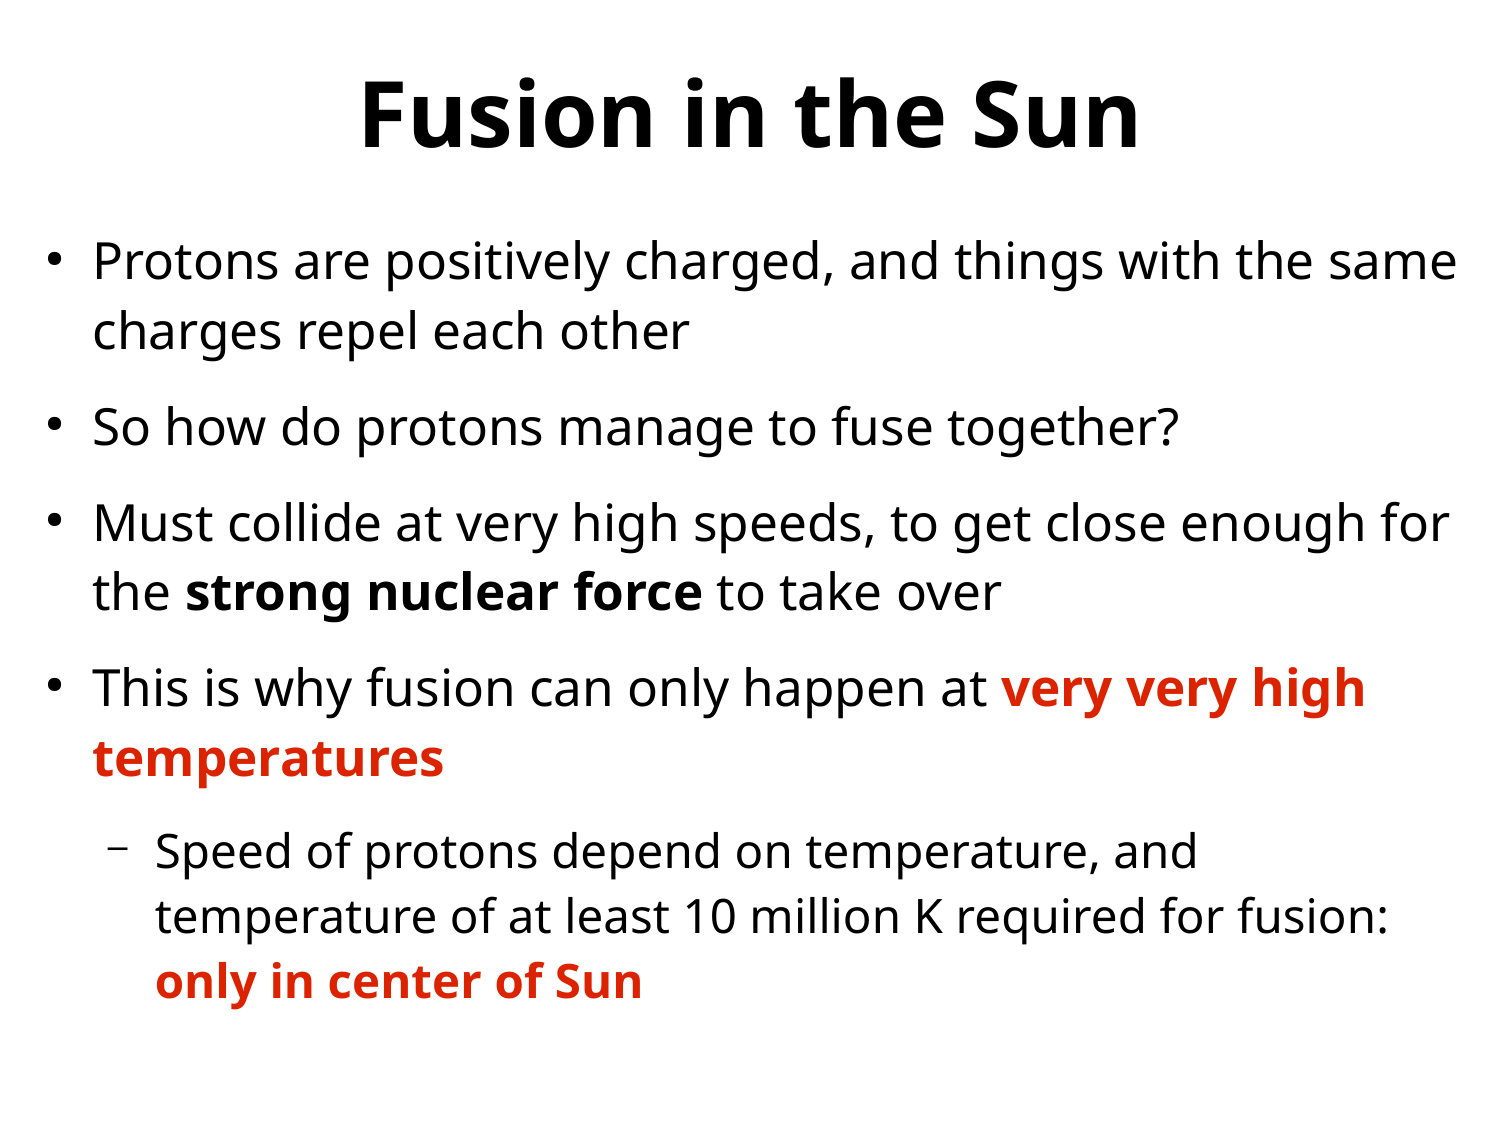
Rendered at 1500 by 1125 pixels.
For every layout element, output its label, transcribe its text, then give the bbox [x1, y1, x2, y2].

list Protons are positively charged, and things with the same charges repel each other So how do protons manage to fuse together? Must collide at very high speeds, to get close enough for the strong nuclear force to take over This is why fusion can only happen at very very high temperatures Speed of protons depend on temperature, and temperature of at least 10 million K required for fusion: only in center of Sun [30, 224, 1471, 1021]
title Fusion in the Sun [30, 57, 1471, 168]
